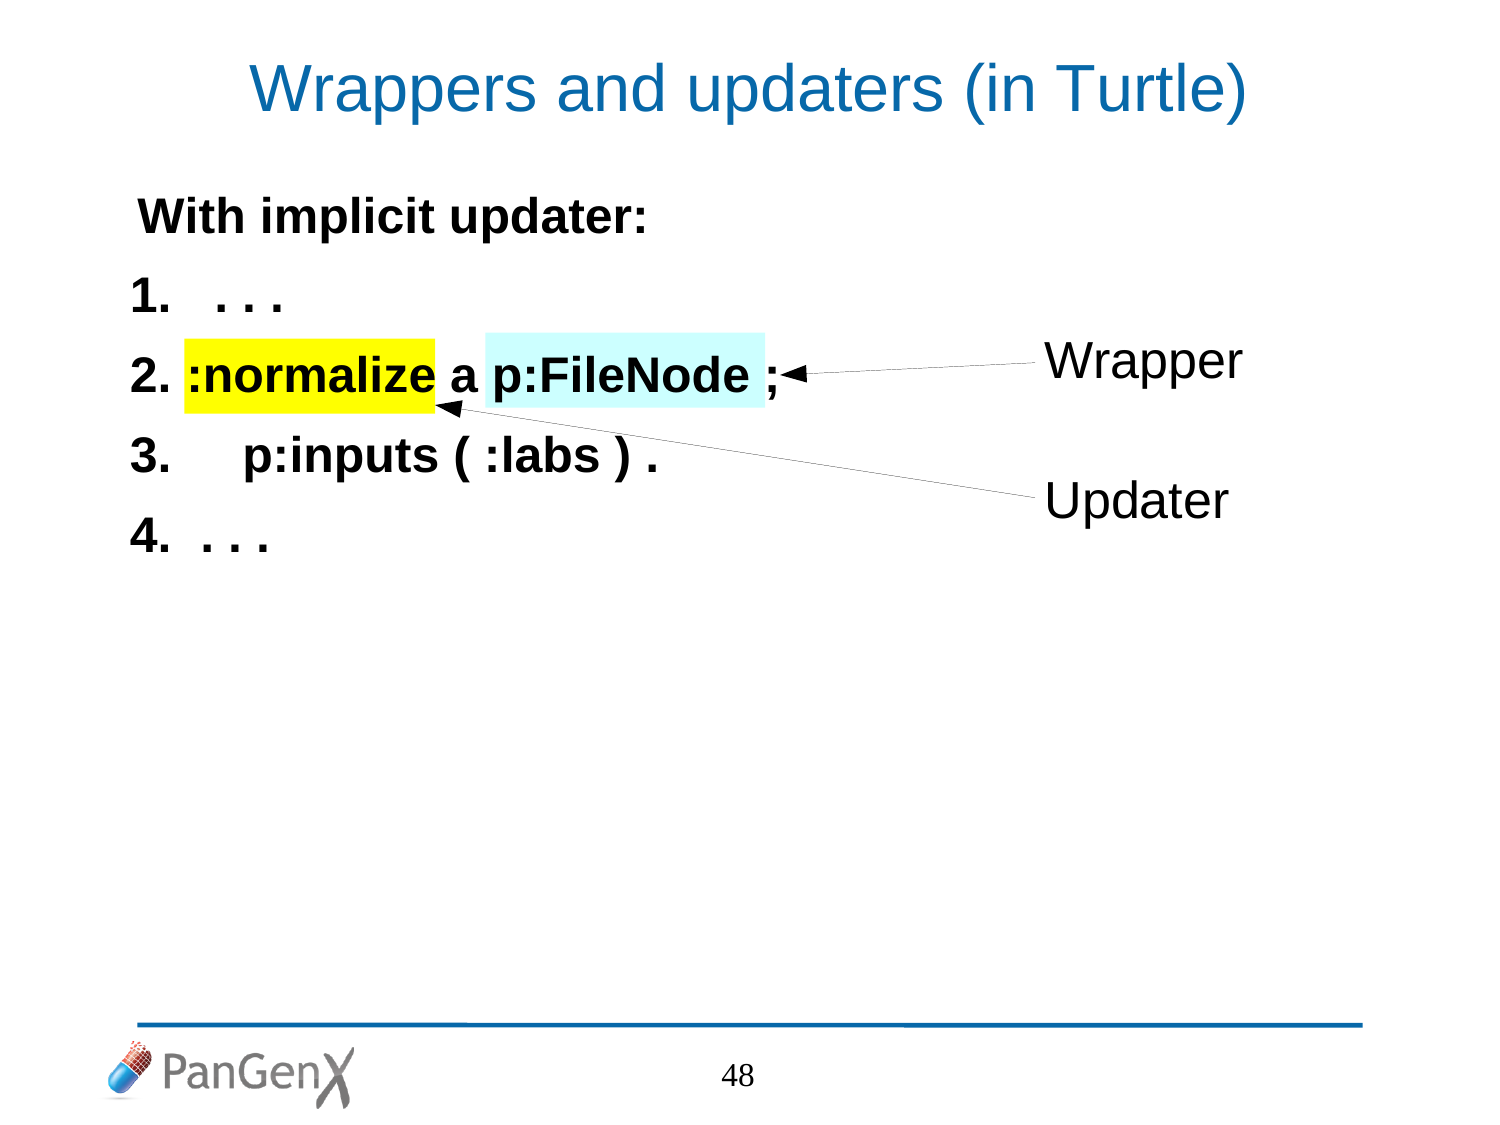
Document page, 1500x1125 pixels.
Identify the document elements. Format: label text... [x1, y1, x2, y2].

text_box Wrapper [1029, 319, 1260, 397]
picture [89, 1041, 354, 1109]
text_box Updater [1029, 459, 1245, 537]
title Wrappers and updaters (in Turtle) [0, 6, 1500, 149]
list With implicit updater: . . . :normalize a p:FileNode ; p:inputs ( :labs ) . . . . [115, 164, 1387, 1036]
